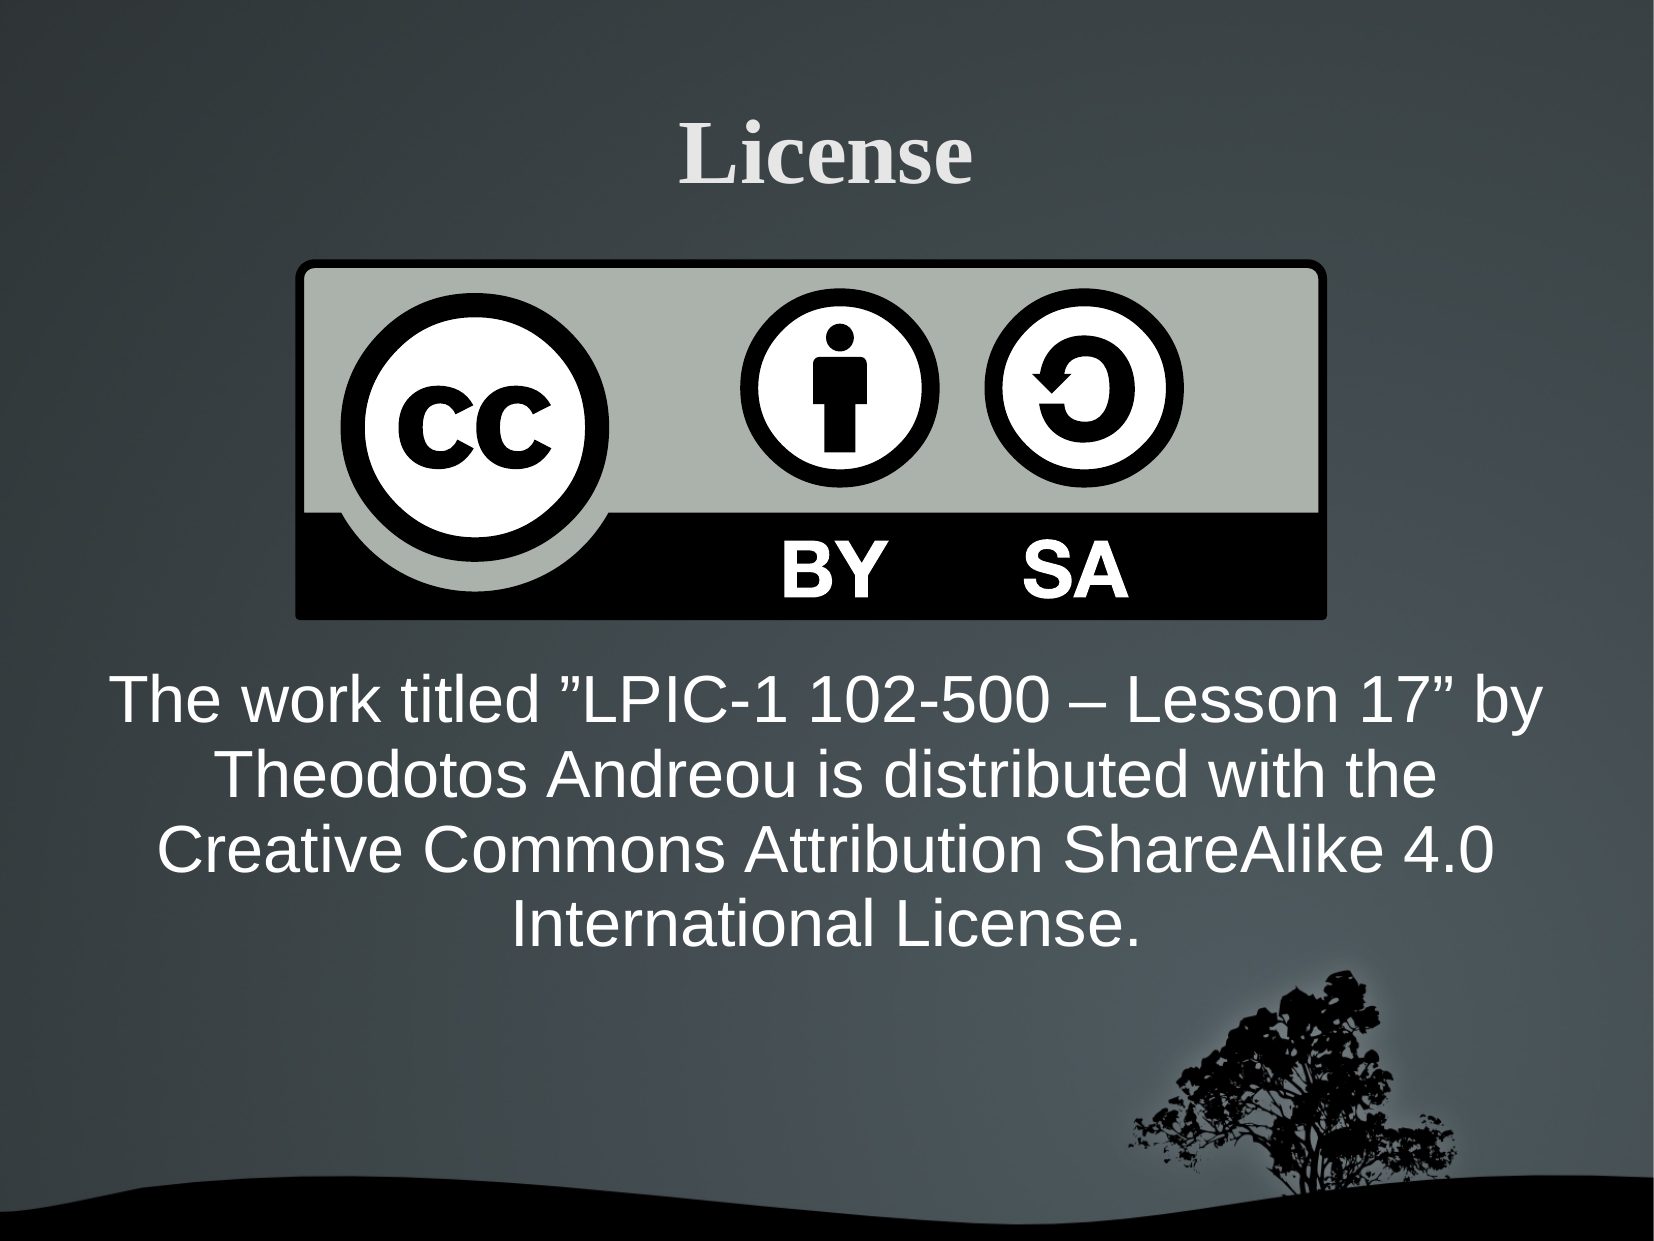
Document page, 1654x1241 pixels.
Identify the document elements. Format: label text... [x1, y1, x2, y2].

subtitle The work titled ”LPIC-1 102-500 – Lesson 17” by Theodotos Andreou is distributed with the Creative Commons Attribution ShareAlike 4.0 International License. [82, 290, 1571, 1109]
picture [0, 0, 1654, 1241]
title License [82, 49, 1571, 257]
